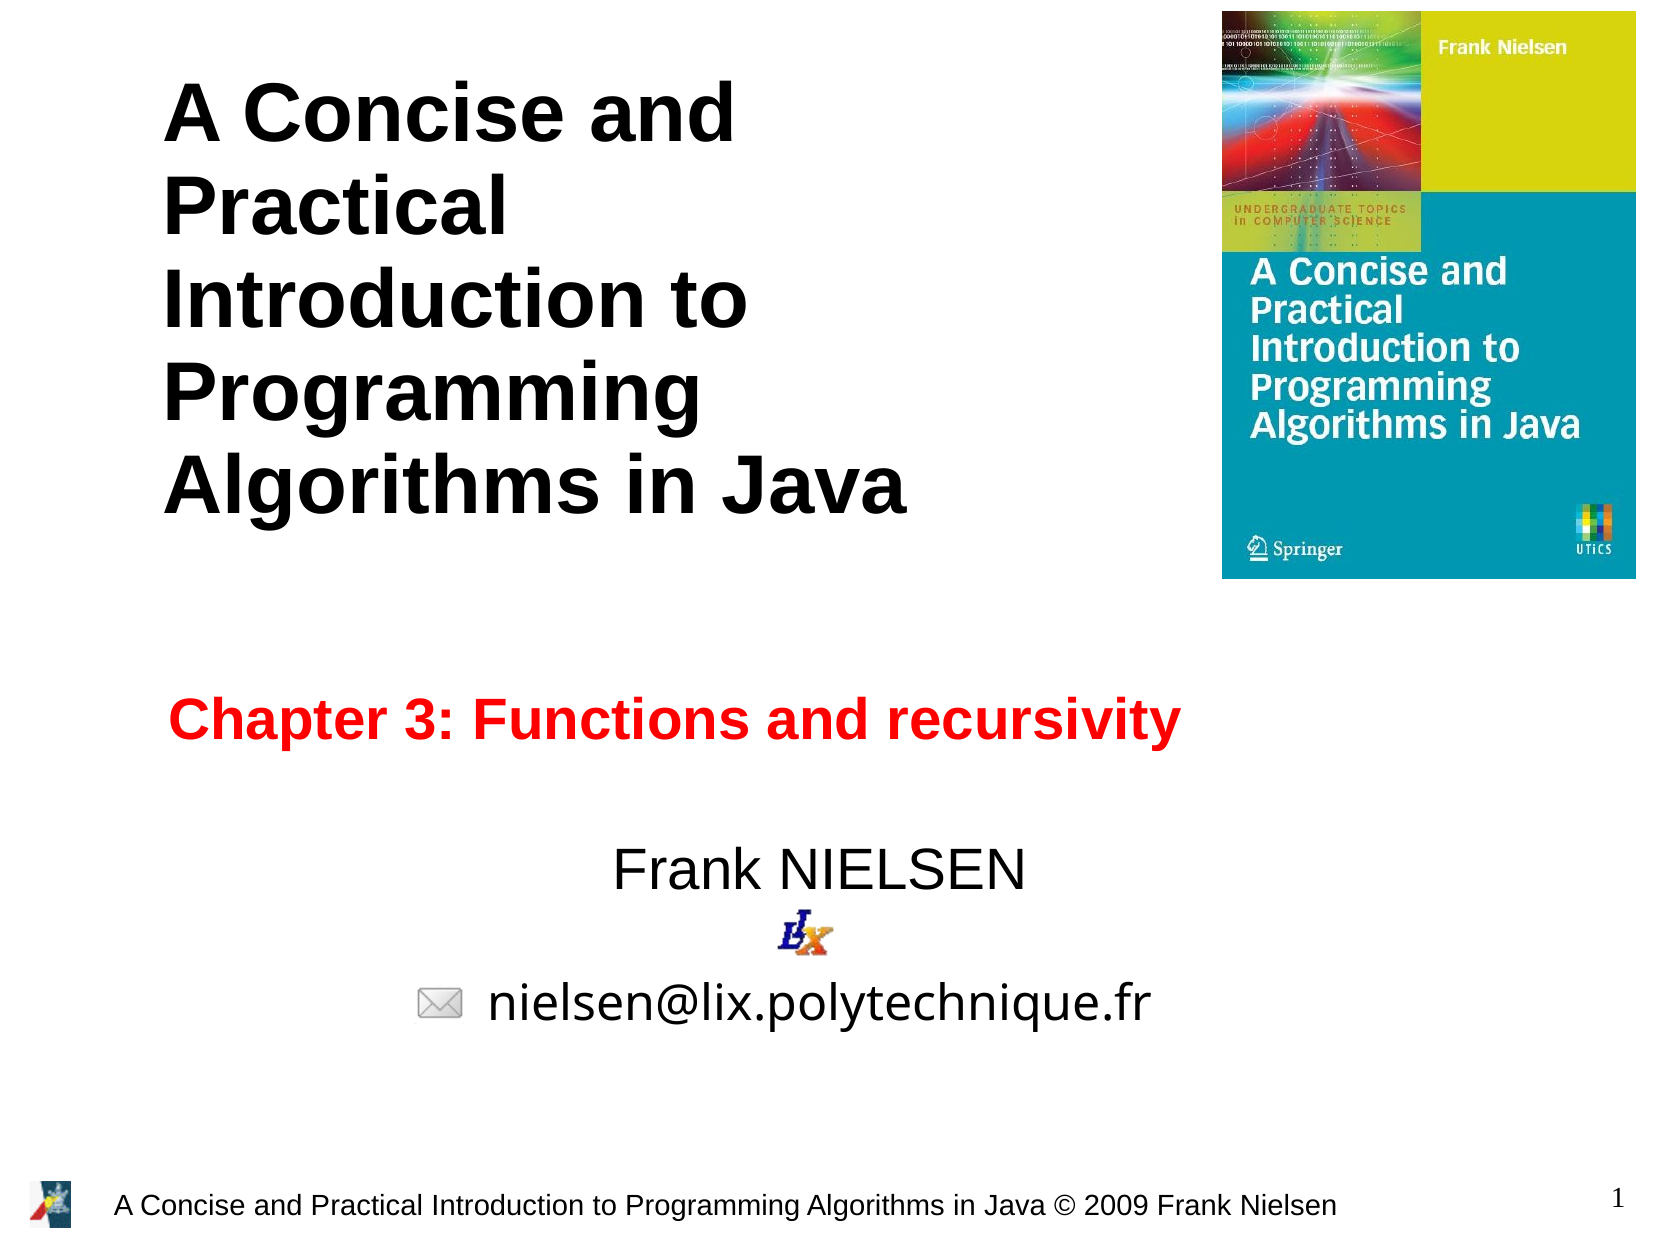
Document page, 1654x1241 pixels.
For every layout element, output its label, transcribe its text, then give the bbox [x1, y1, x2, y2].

text_box A Concise and Practical Introduction to Programming Algorithms in Java [147, 59, 923, 539]
text_box Frank NIELSEN nielsen@lix.polytechnique.fr [472, 829, 1153, 1034]
picture [29, 1181, 71, 1228]
picture [407, 974, 472, 1034]
text_box Chapter 3: Functions and recursivity [153, 679, 1197, 761]
picture [1222, 11, 1636, 579]
picture [767, 894, 851, 981]
